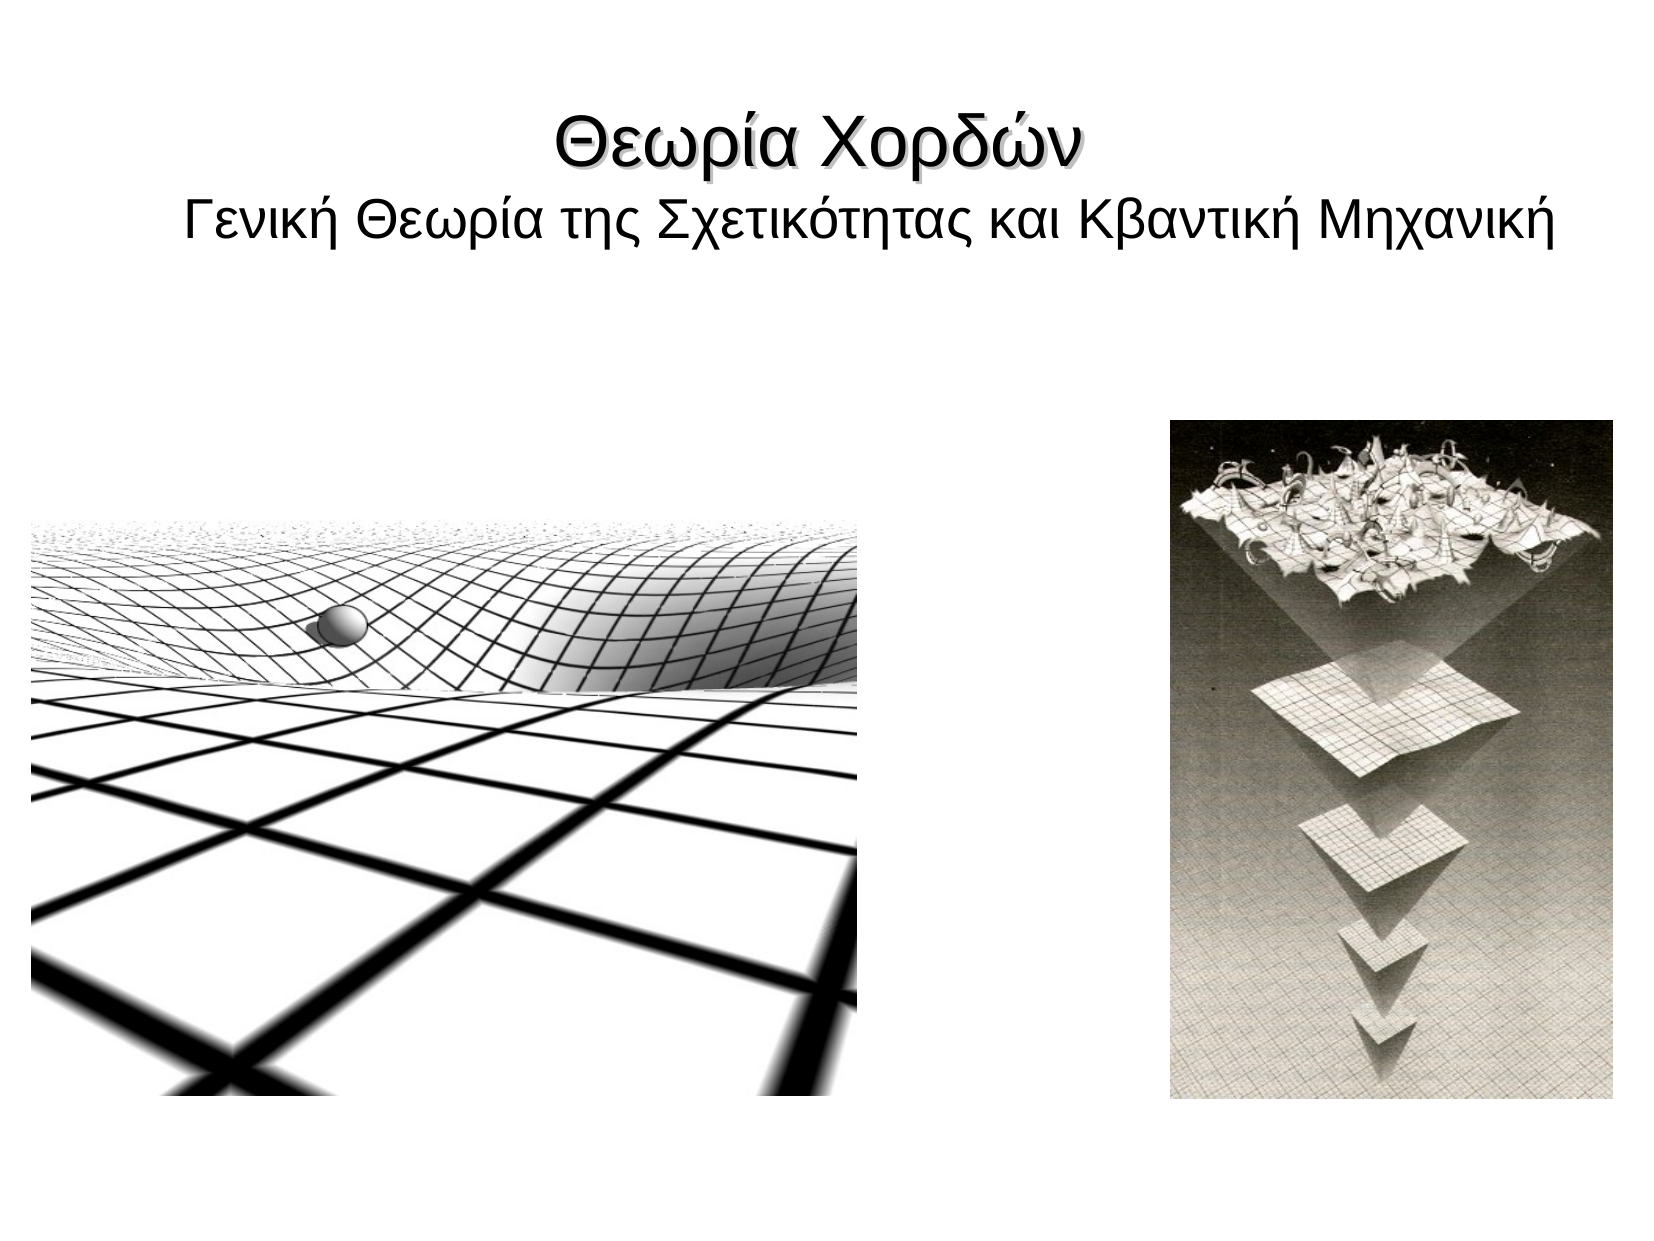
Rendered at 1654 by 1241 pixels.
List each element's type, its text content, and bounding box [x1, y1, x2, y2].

list Γενική Θεωρία της Σχετικότητας και Κβαντική Μηχανική [112, 187, 1601, 535]
picture [31, 420, 857, 1096]
title Θεωρία Χορδών [75, 37, 1564, 245]
picture [1170, 420, 1613, 1099]
